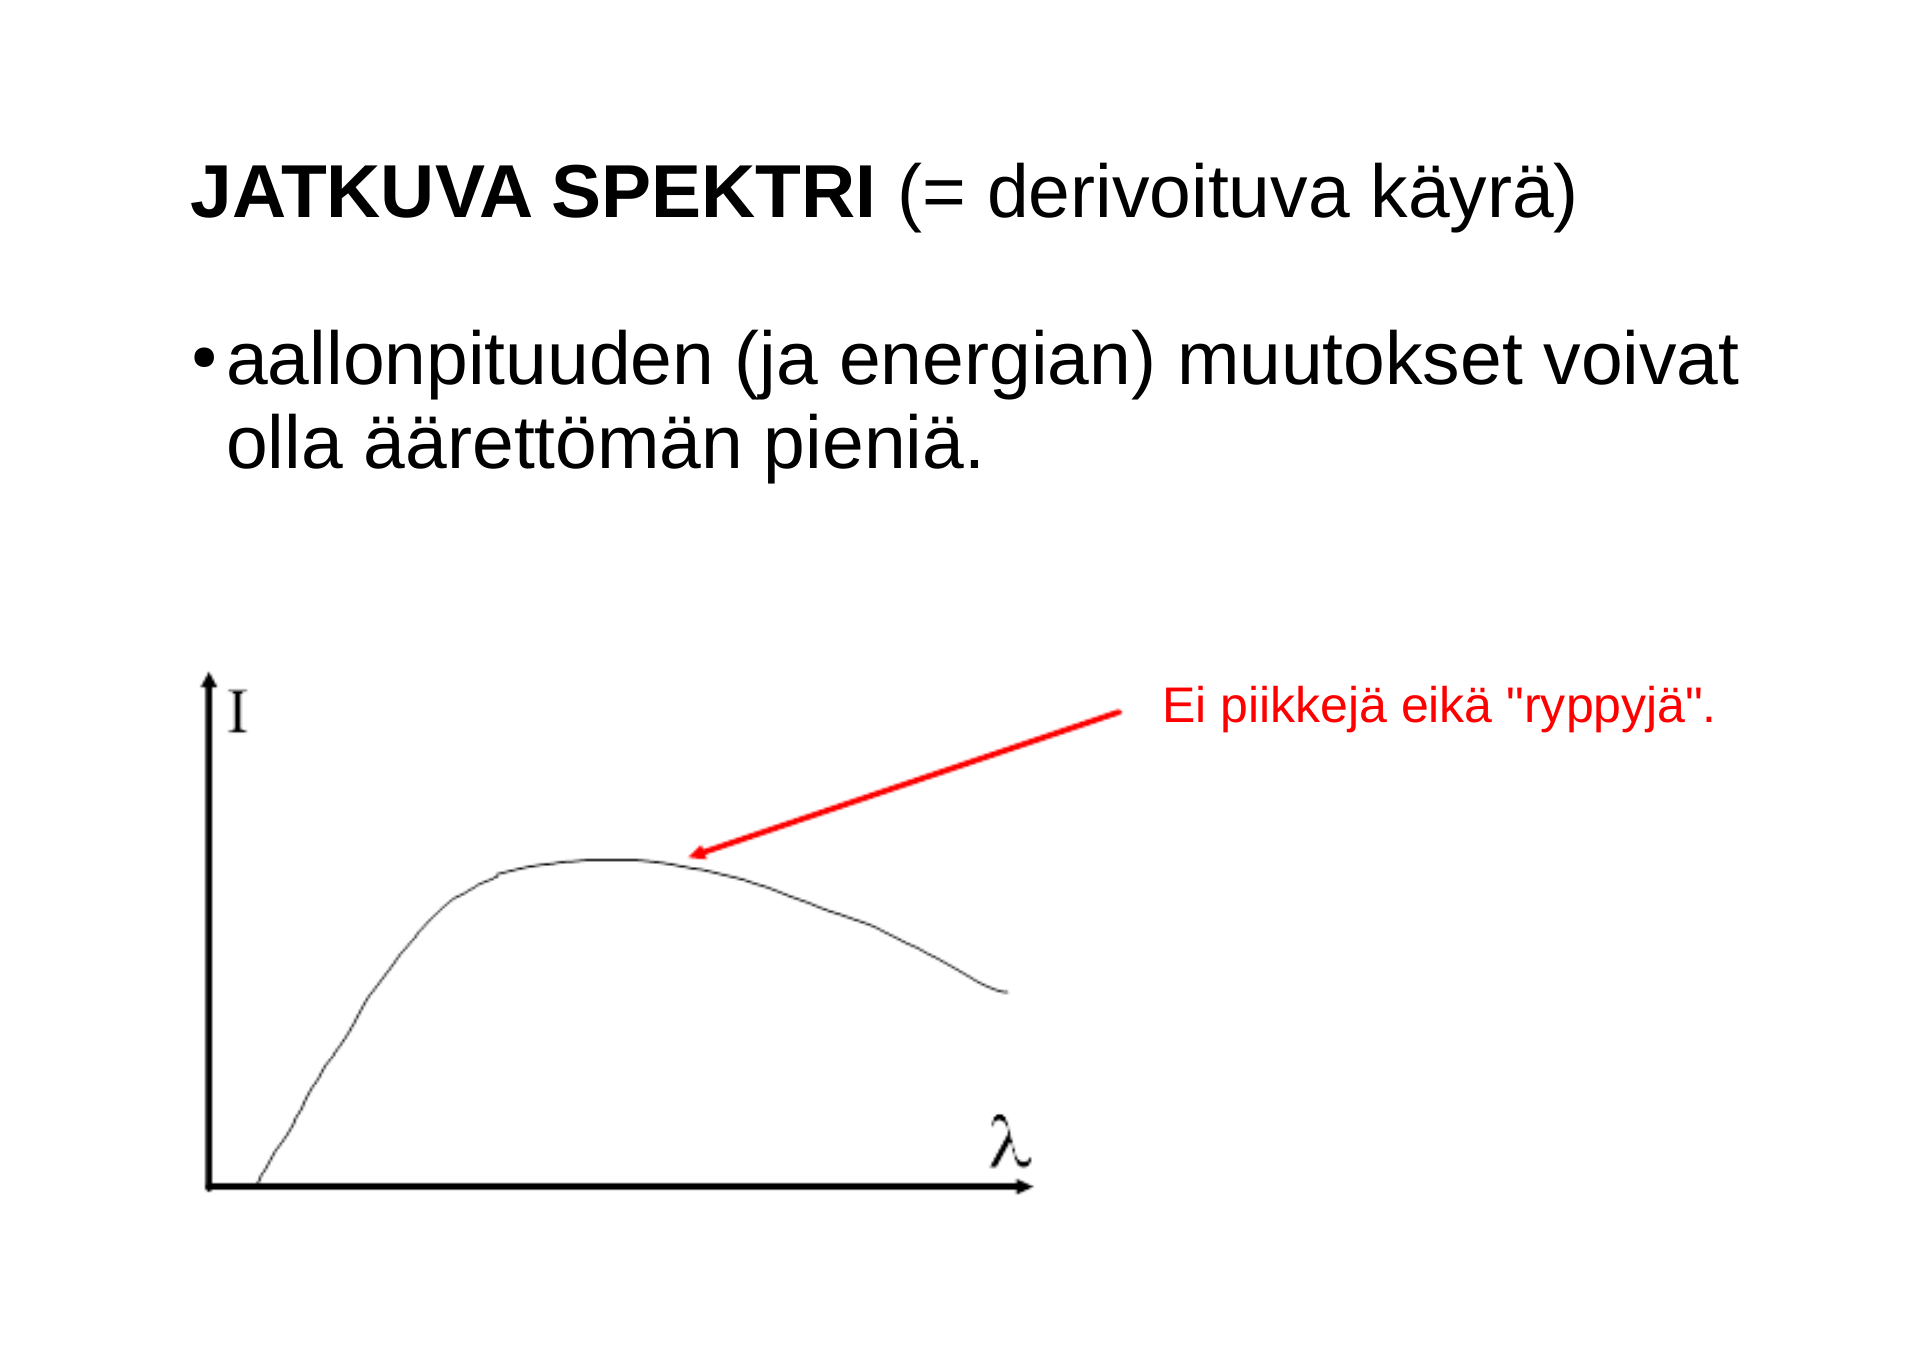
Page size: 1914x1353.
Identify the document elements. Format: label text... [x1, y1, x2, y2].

picture [150, 595, 1148, 1250]
text_box JATKUVA SPEKTRI (= derivoituva käyrä) aallonpituuden (ja energian) muutokset voivat olla äärettömän pieniä. [175, 141, 1818, 616]
text_box Ei piikkejä eikä "ryppyjä". [1148, 669, 1914, 808]
